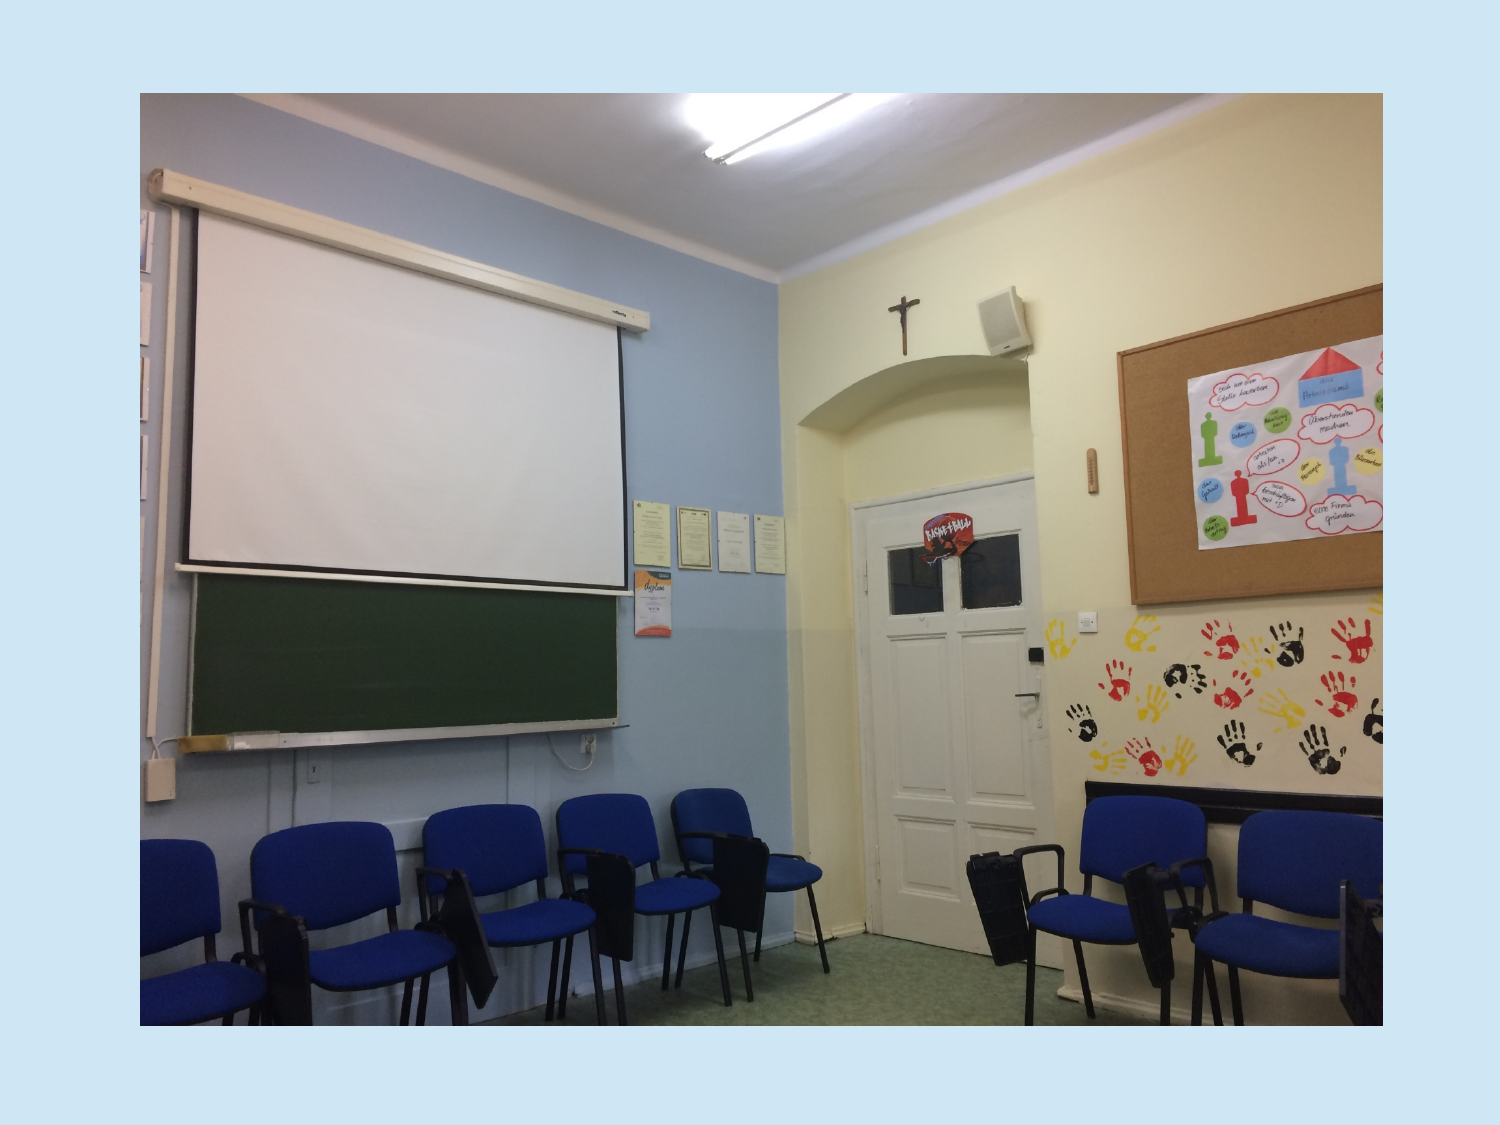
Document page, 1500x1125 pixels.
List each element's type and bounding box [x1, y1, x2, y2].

picture [140, 93, 1383, 1026]
